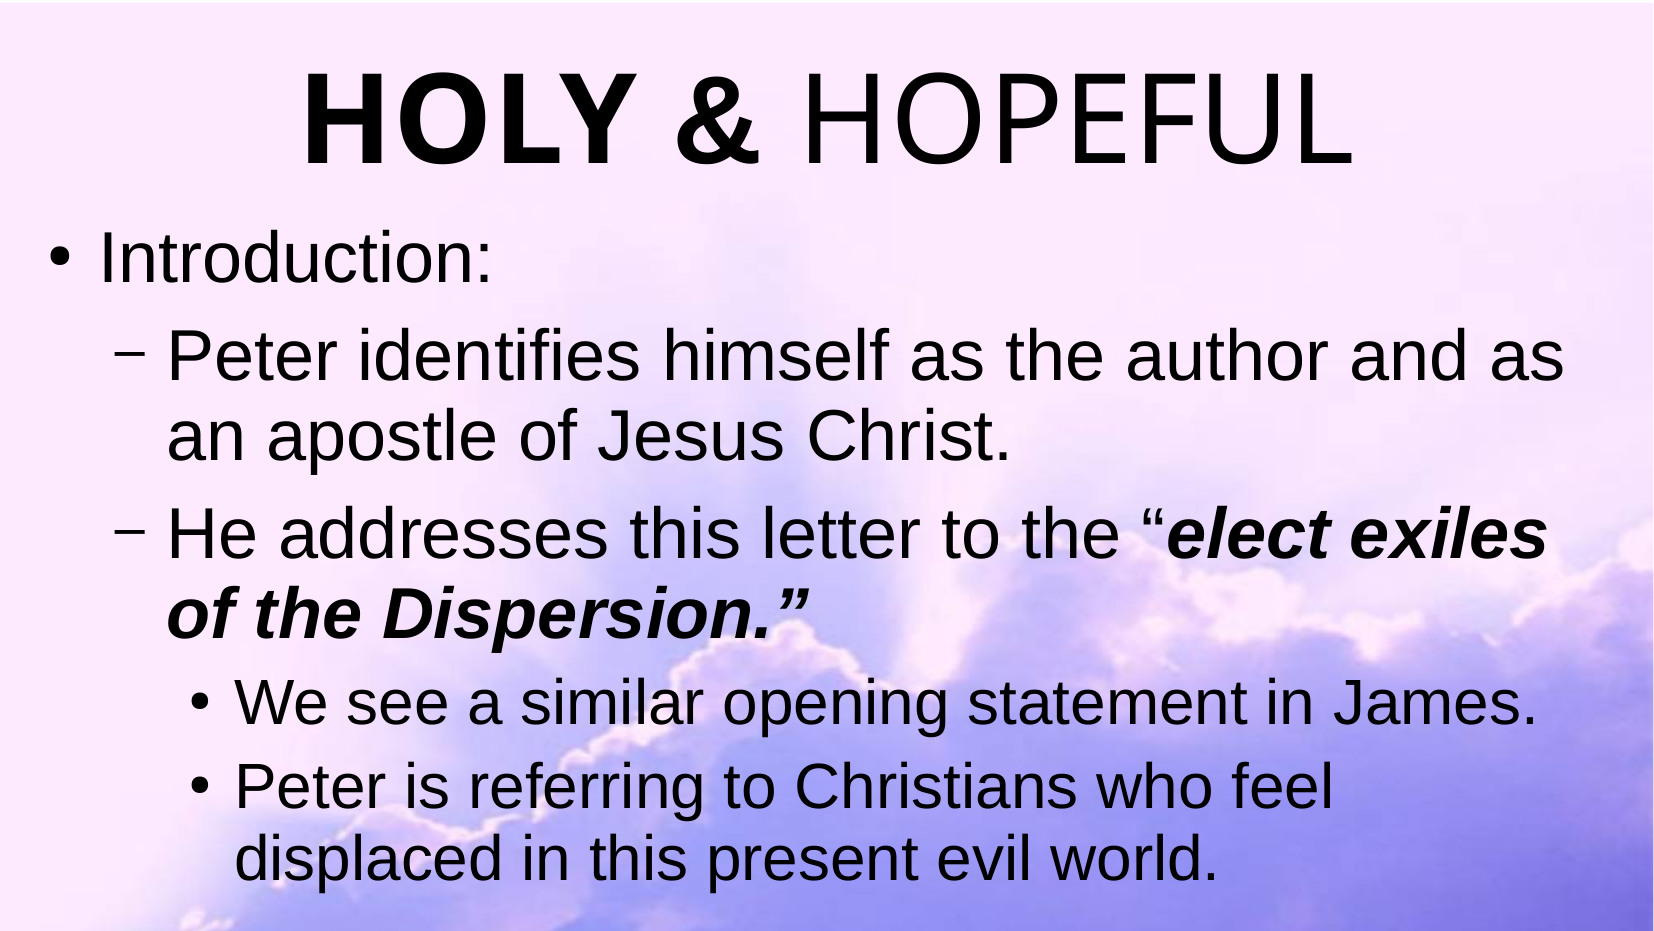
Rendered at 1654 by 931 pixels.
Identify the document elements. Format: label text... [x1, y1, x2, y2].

picture [0, 3, 1654, 931]
title HOLY & HOPEFUL [82, 28, 1571, 201]
list Introduction: Peter identifies himself as the author and as an apostle of Jesus Christ. He addresses this letter to the “elect exiles of the Dispersion.” We see a similar opening statement in James. Peter is referring to Christians who feel displaced in this present evil world. [30, 217, 1621, 901]
